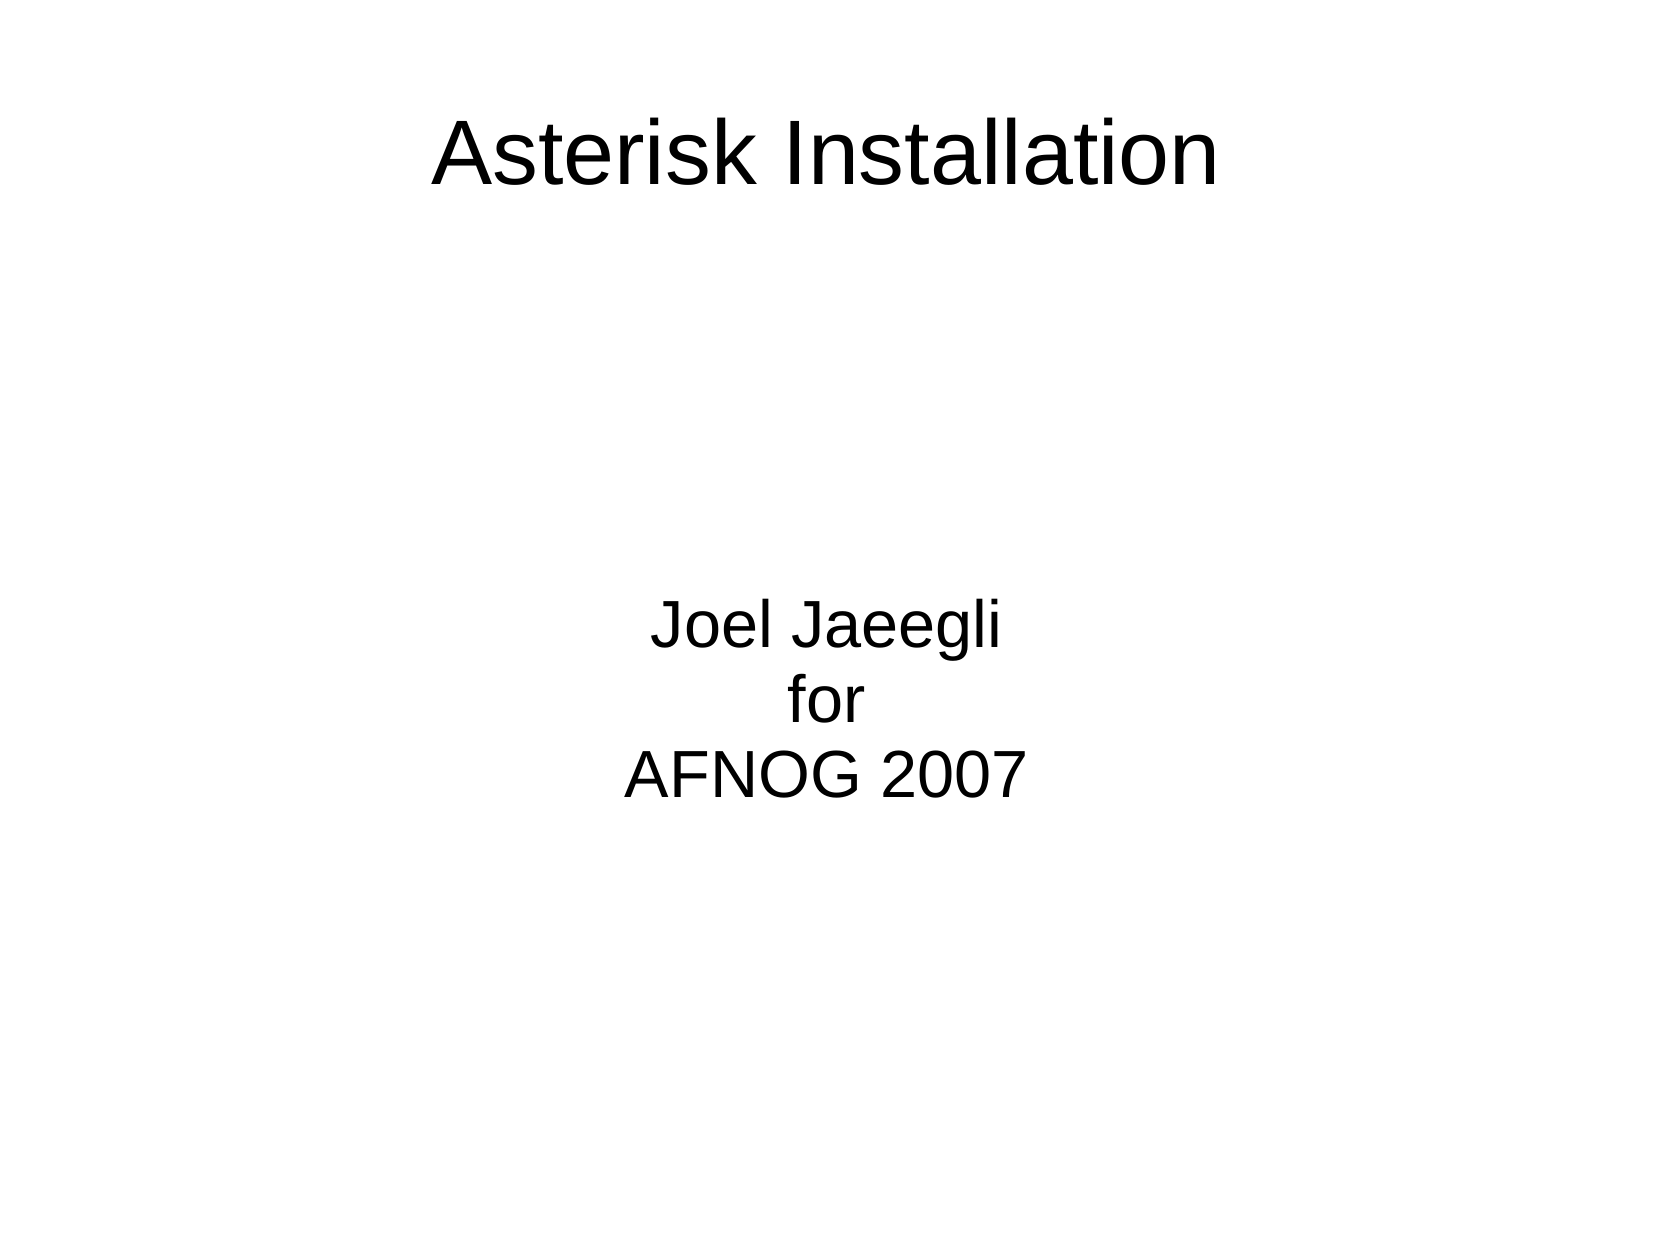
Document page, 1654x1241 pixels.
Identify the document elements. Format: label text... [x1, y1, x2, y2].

subtitle Joel Jaeegli for AFNOG 2007 [82, 297, 1571, 1102]
title Asterisk Installation [82, 56, 1571, 250]
